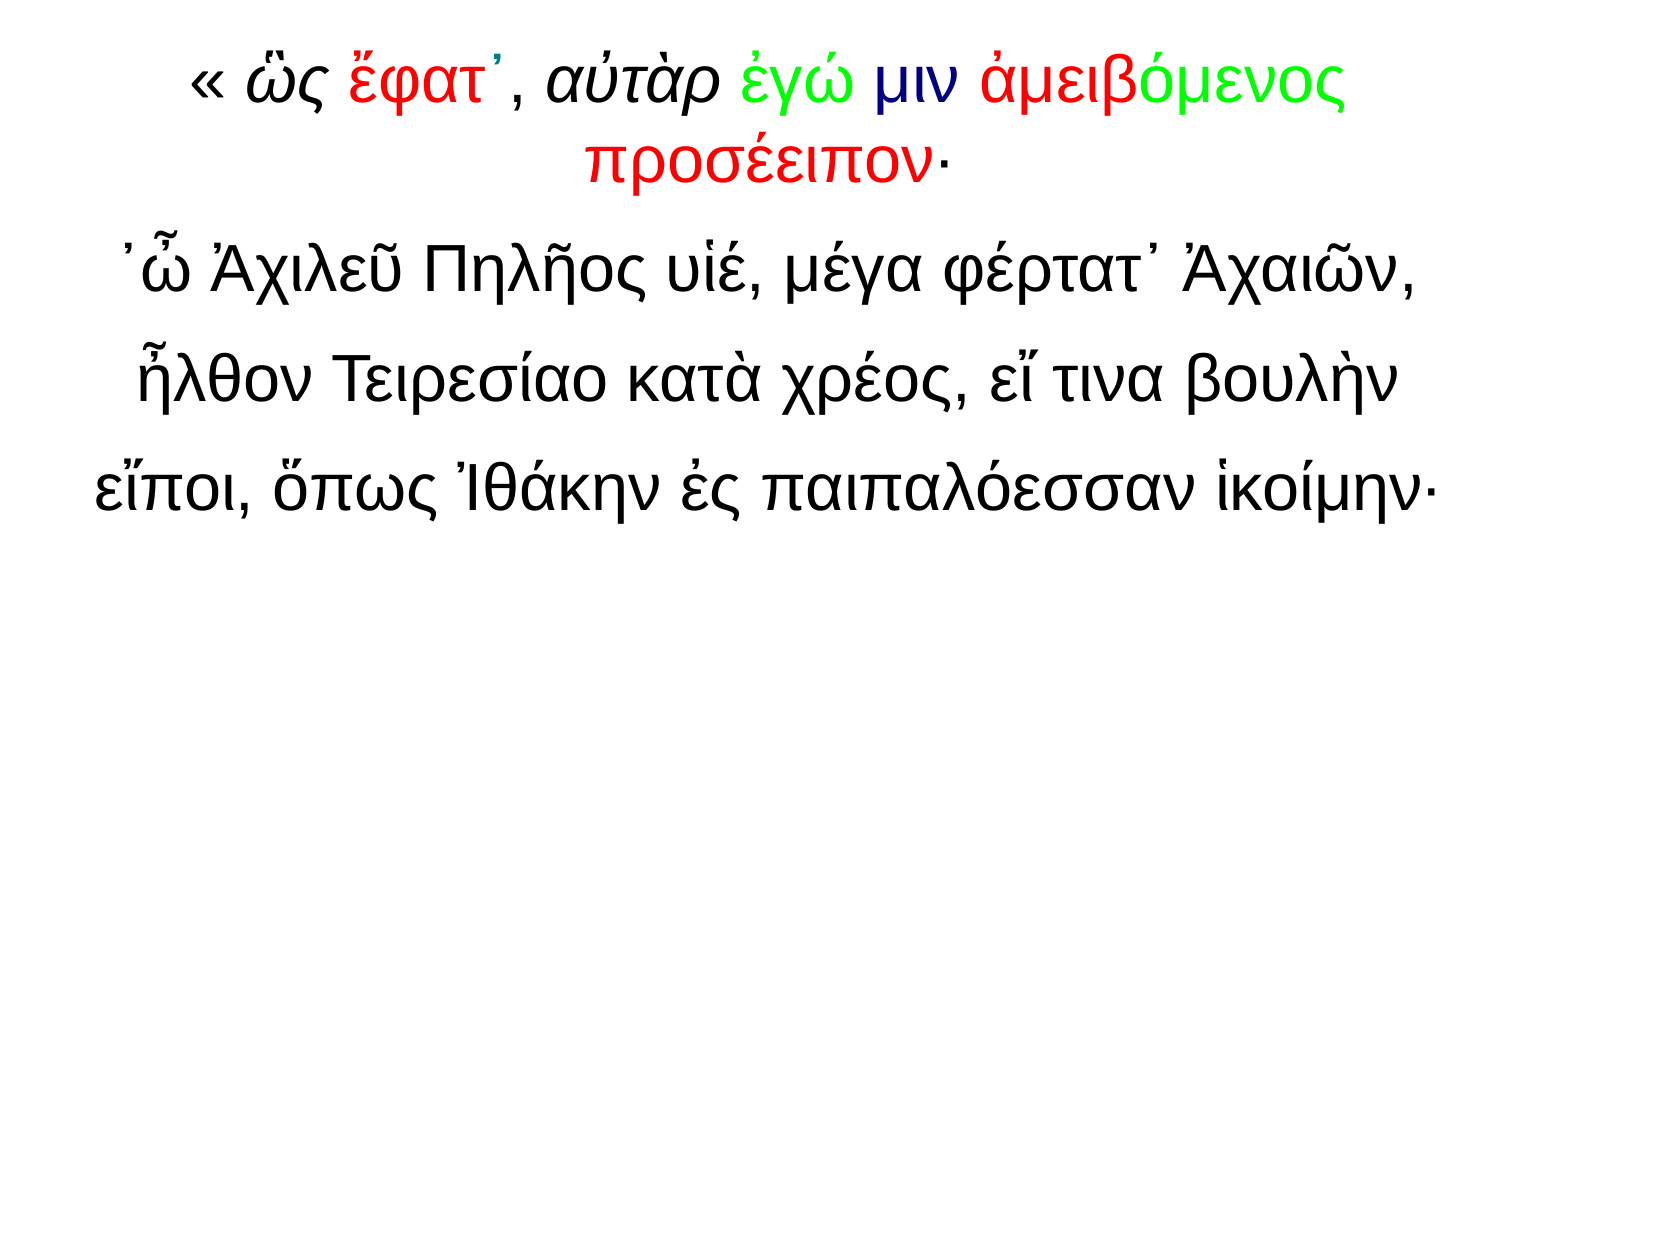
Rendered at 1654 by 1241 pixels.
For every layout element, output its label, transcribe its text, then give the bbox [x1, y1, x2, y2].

list « ὣς ἔφατ᾽, αὐτὰρ ἐγώ μιν ἀμειβόμενος προσέειπον· ᾽ὦ Ἀχιλεῦ Πηλῆος υἱέ, μέγα φέρτατ᾽ Ἀχαιῶν, ἦλθον Τειρεσίαο κατὰ χρέος, εἴ τινα βουλὴν εἴποι, ὅπως Ἰθάκην ἐς παιπαλόεσσαν ἱκοίμην· [94, 35, 1560, 1111]
